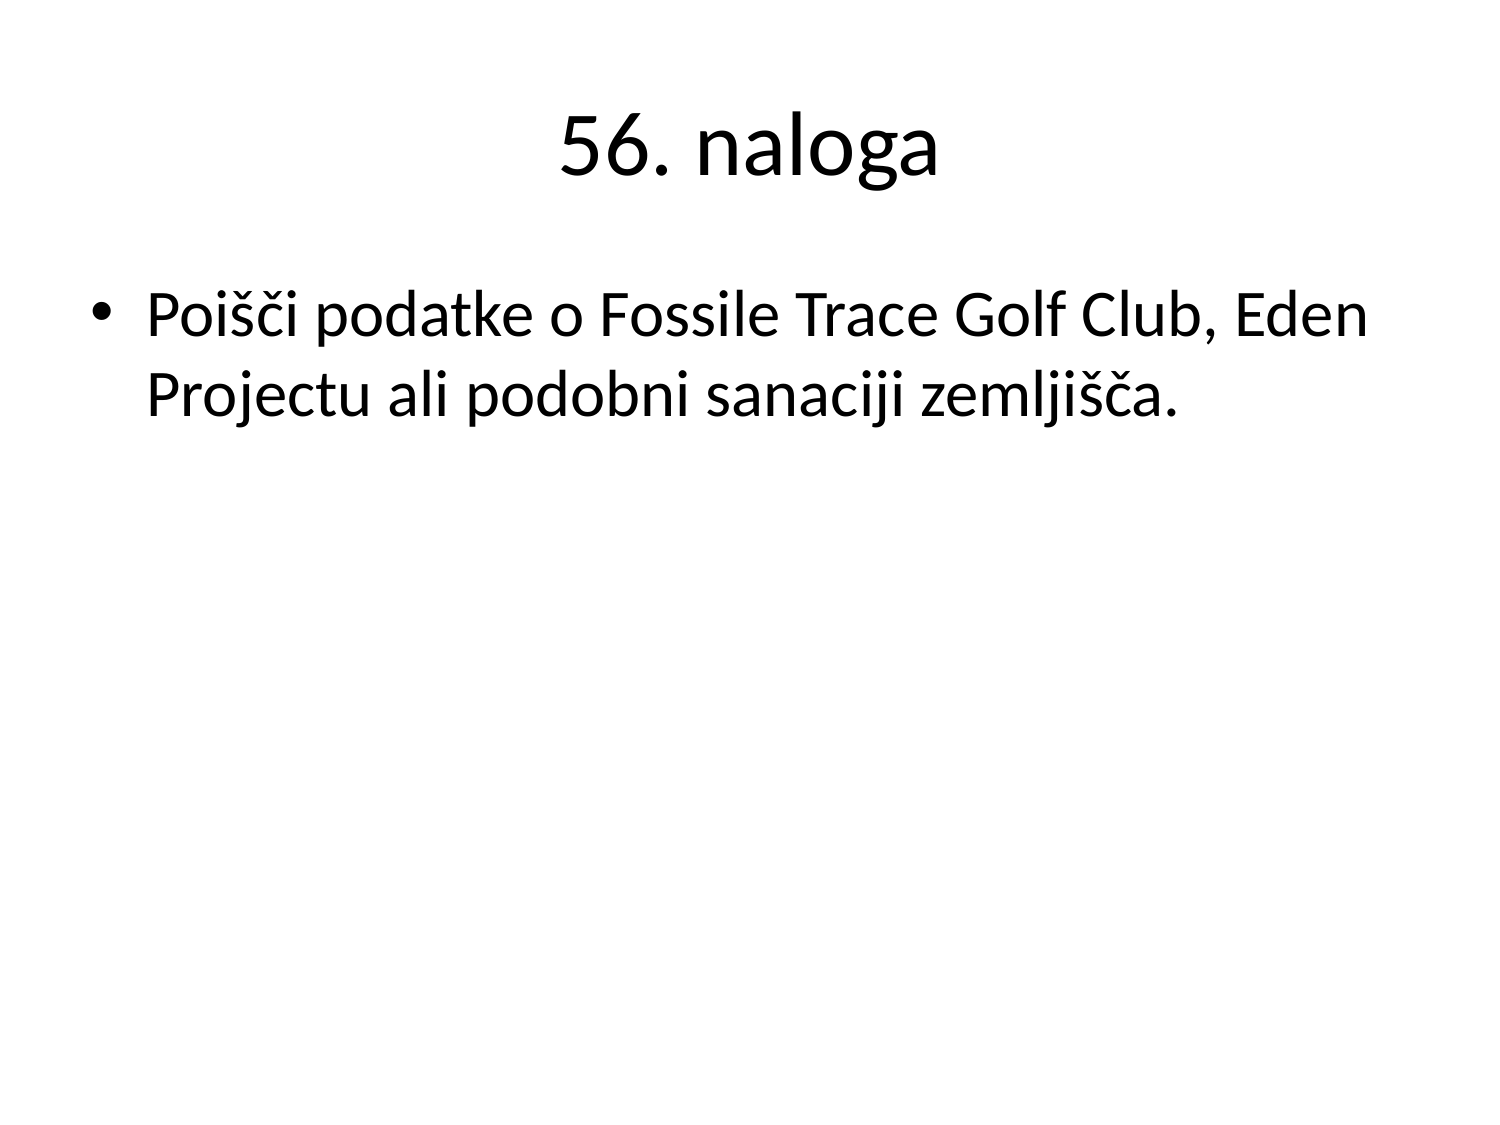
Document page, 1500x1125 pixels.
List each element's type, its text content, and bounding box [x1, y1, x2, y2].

list Poišči podatke o Fossile Trace Golf Club, Eden Projectu ali podobni sanaciji zemljišča. [75, 262, 1425, 1005]
title 56. naloga [75, 45, 1425, 233]
